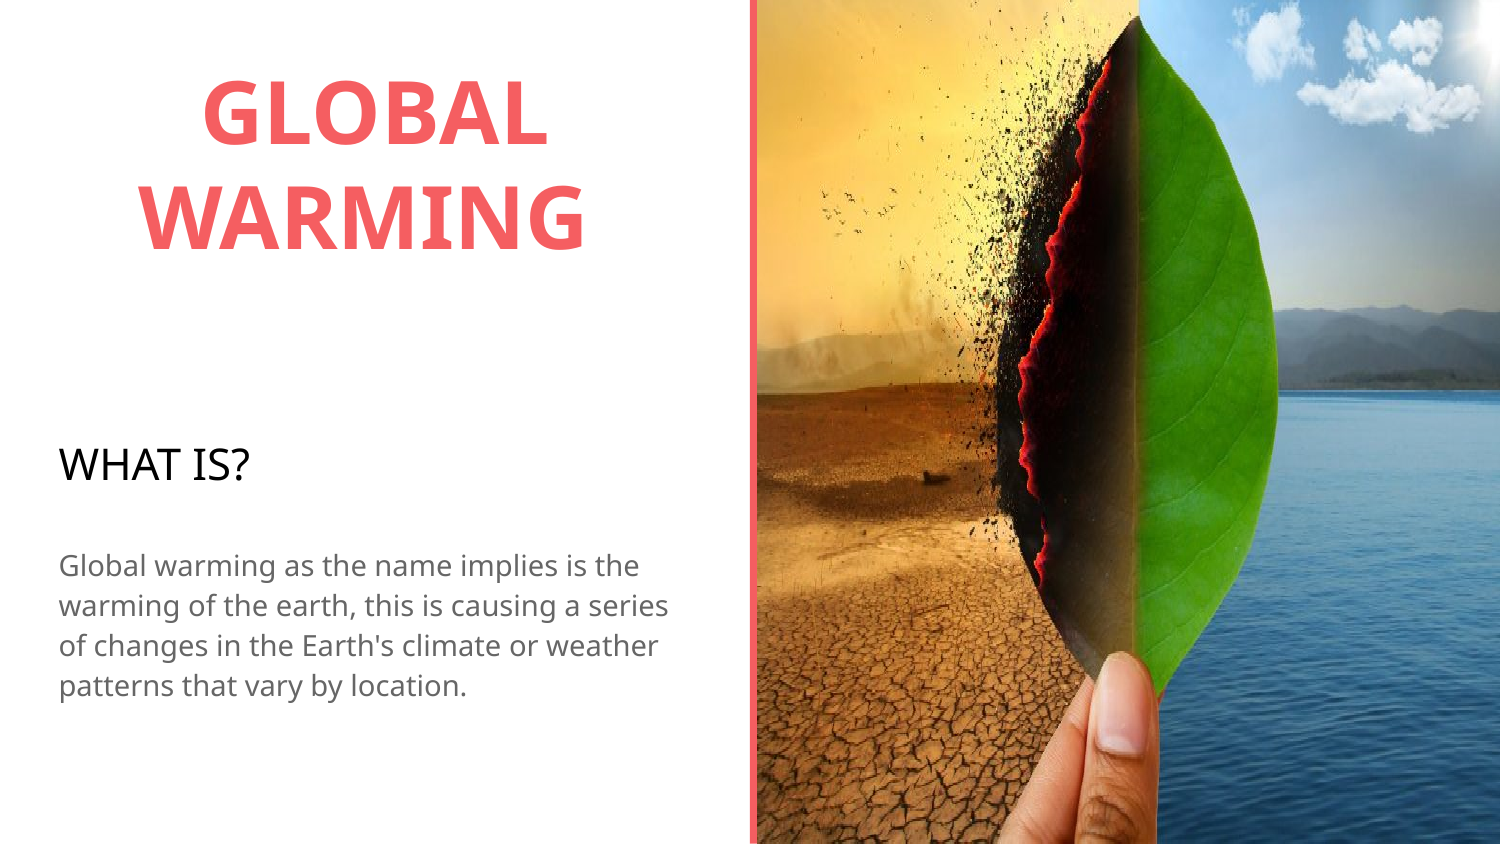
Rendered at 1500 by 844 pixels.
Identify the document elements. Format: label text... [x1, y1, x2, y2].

subtitle WHAT IS? Global warming as the name implies is the warming of the earth, this is causing a series of changes in the Earth's climate or weather patterns that vary by location. [43, 421, 708, 713]
title GLOBAL WARMING [43, 53, 708, 388]
picture [757, 0, 1500, 844]
